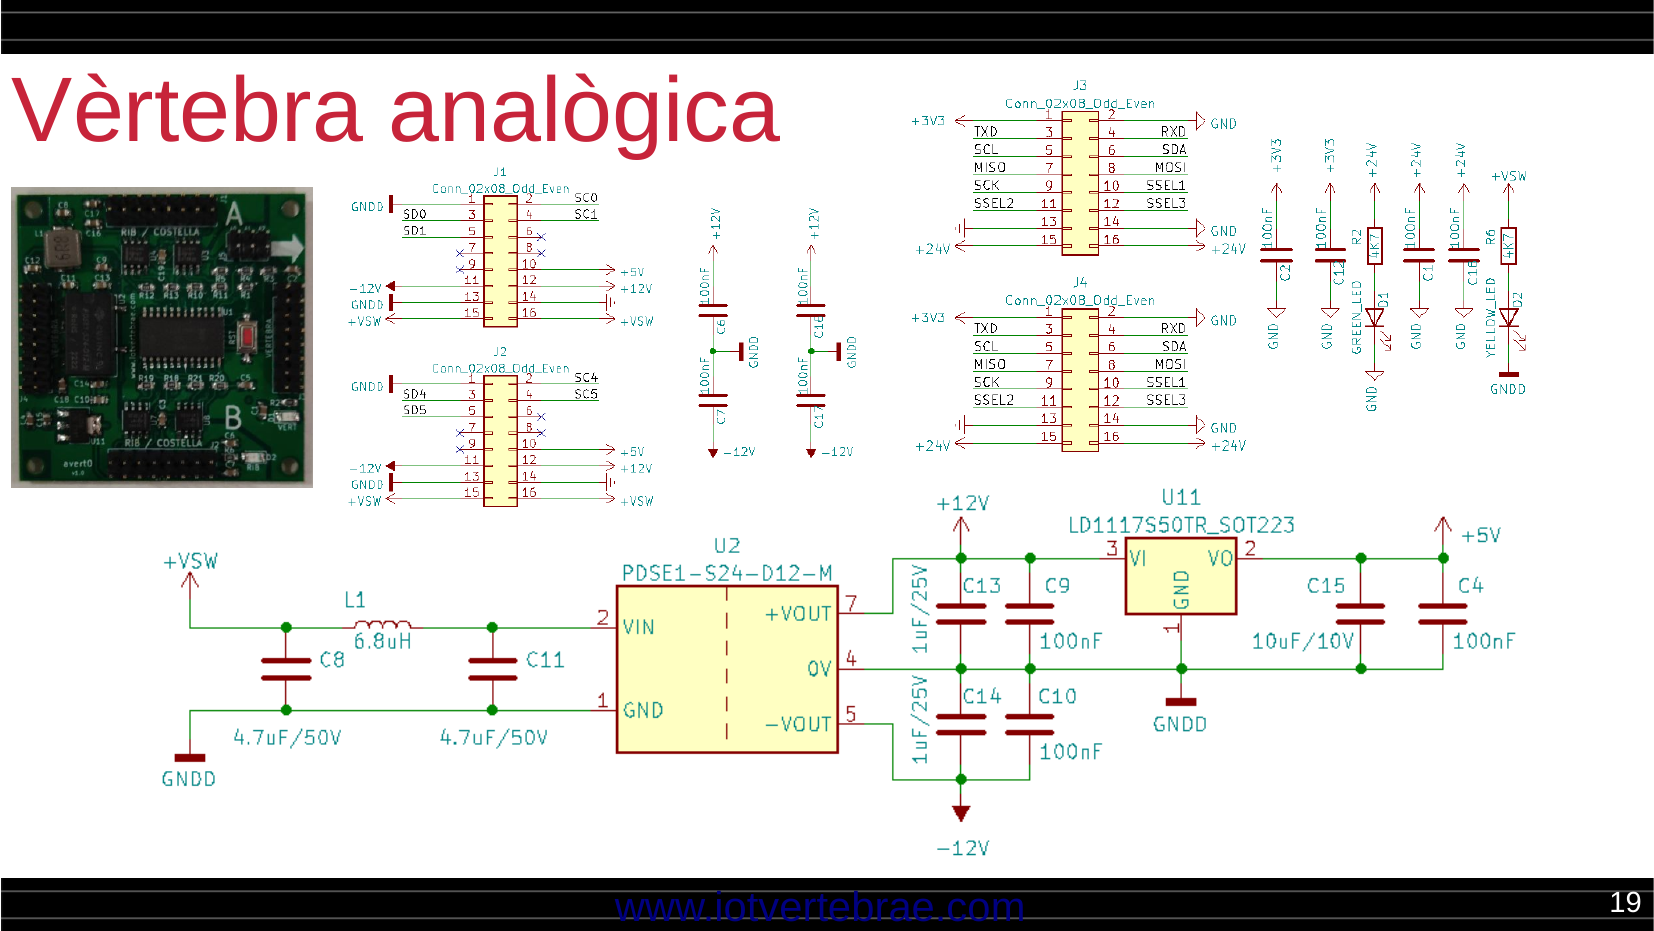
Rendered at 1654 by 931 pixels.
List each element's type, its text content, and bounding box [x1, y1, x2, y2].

picture [11, 74, 1538, 874]
picture [1, 878, 600, 931]
title Vèrtebra analògica [11, 32, 1501, 188]
picture [1351, 878, 1654, 931]
picture [1, 0, 1654, 54]
text_box www.iotvertebrae.com [600, 876, 1351, 931]
